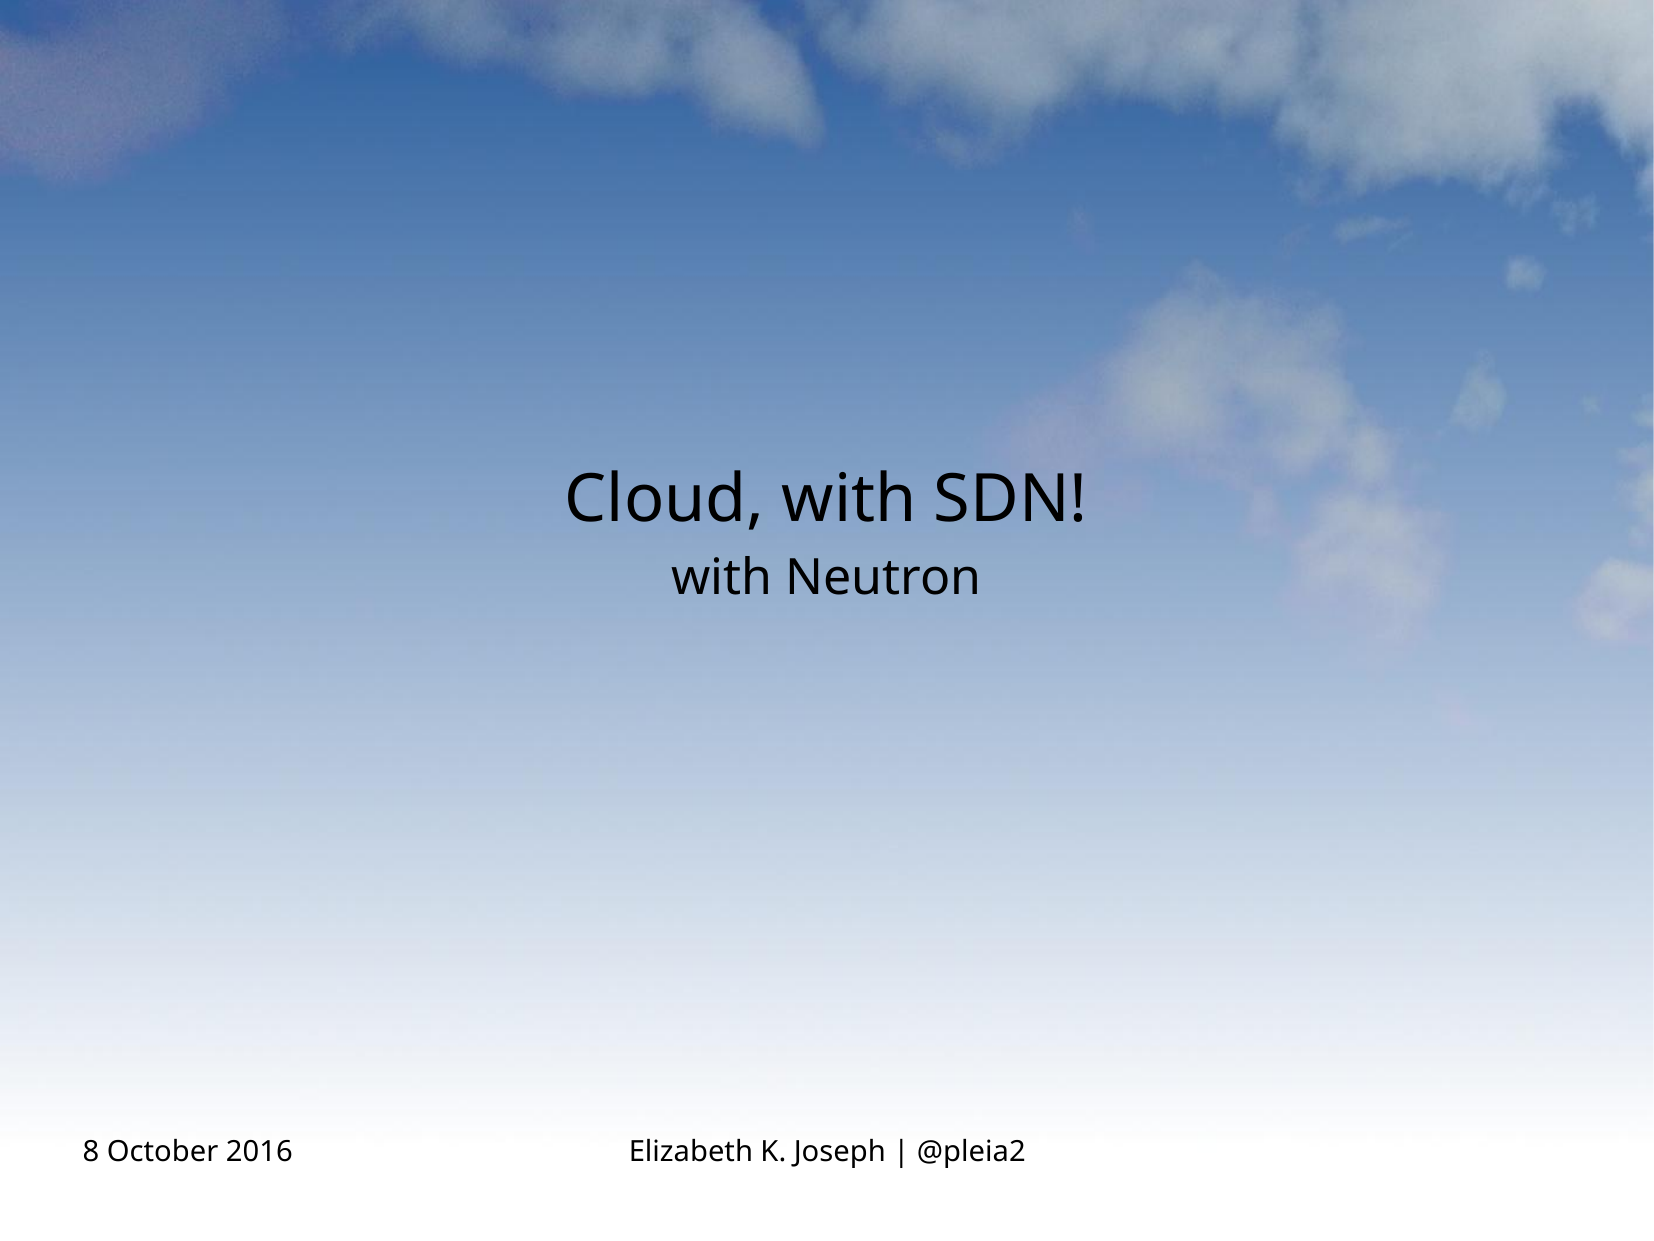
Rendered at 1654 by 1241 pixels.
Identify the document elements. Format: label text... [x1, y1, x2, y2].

subtitle Cloud, with SDN! with Neutron [82, 49, 1571, 1010]
picture [0, 0, 1654, 1241]
